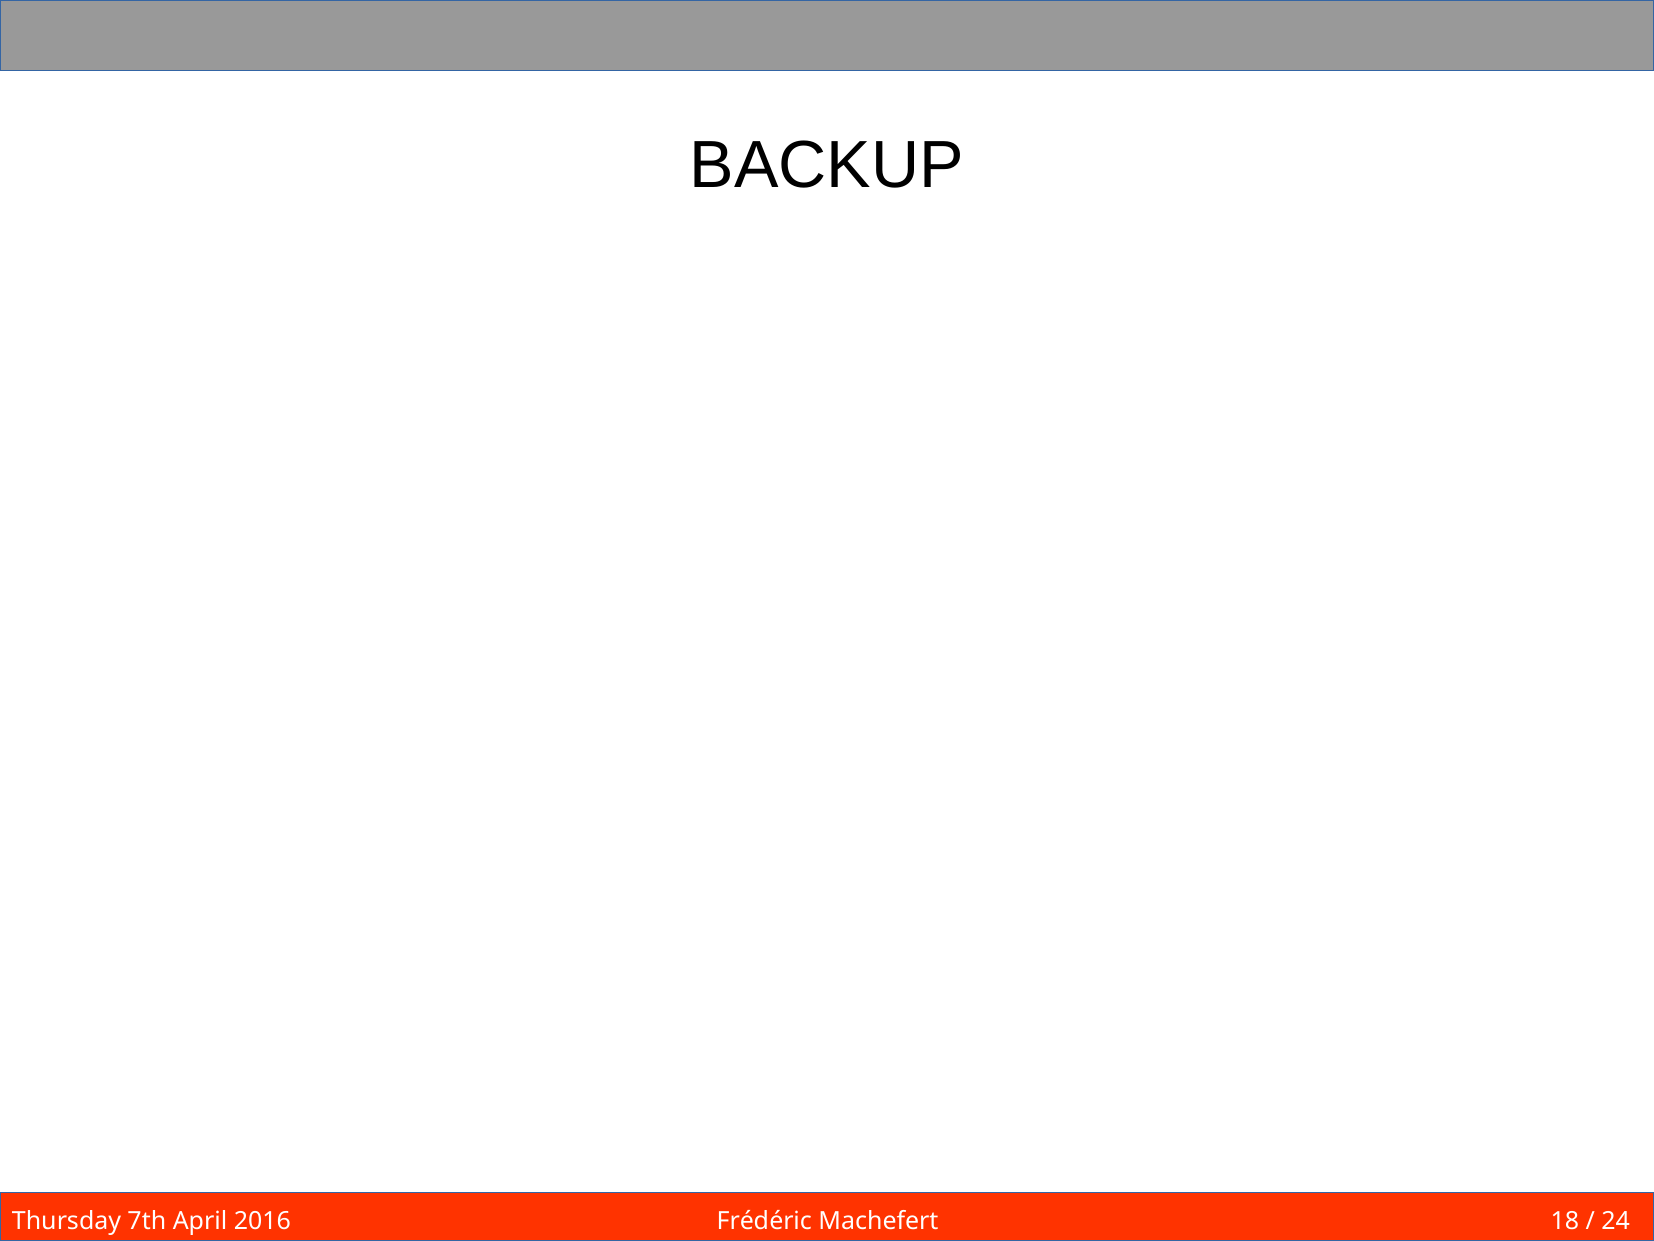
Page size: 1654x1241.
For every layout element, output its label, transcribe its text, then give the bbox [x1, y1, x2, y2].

subtitle BACKUP [23, 0, 1630, 329]
